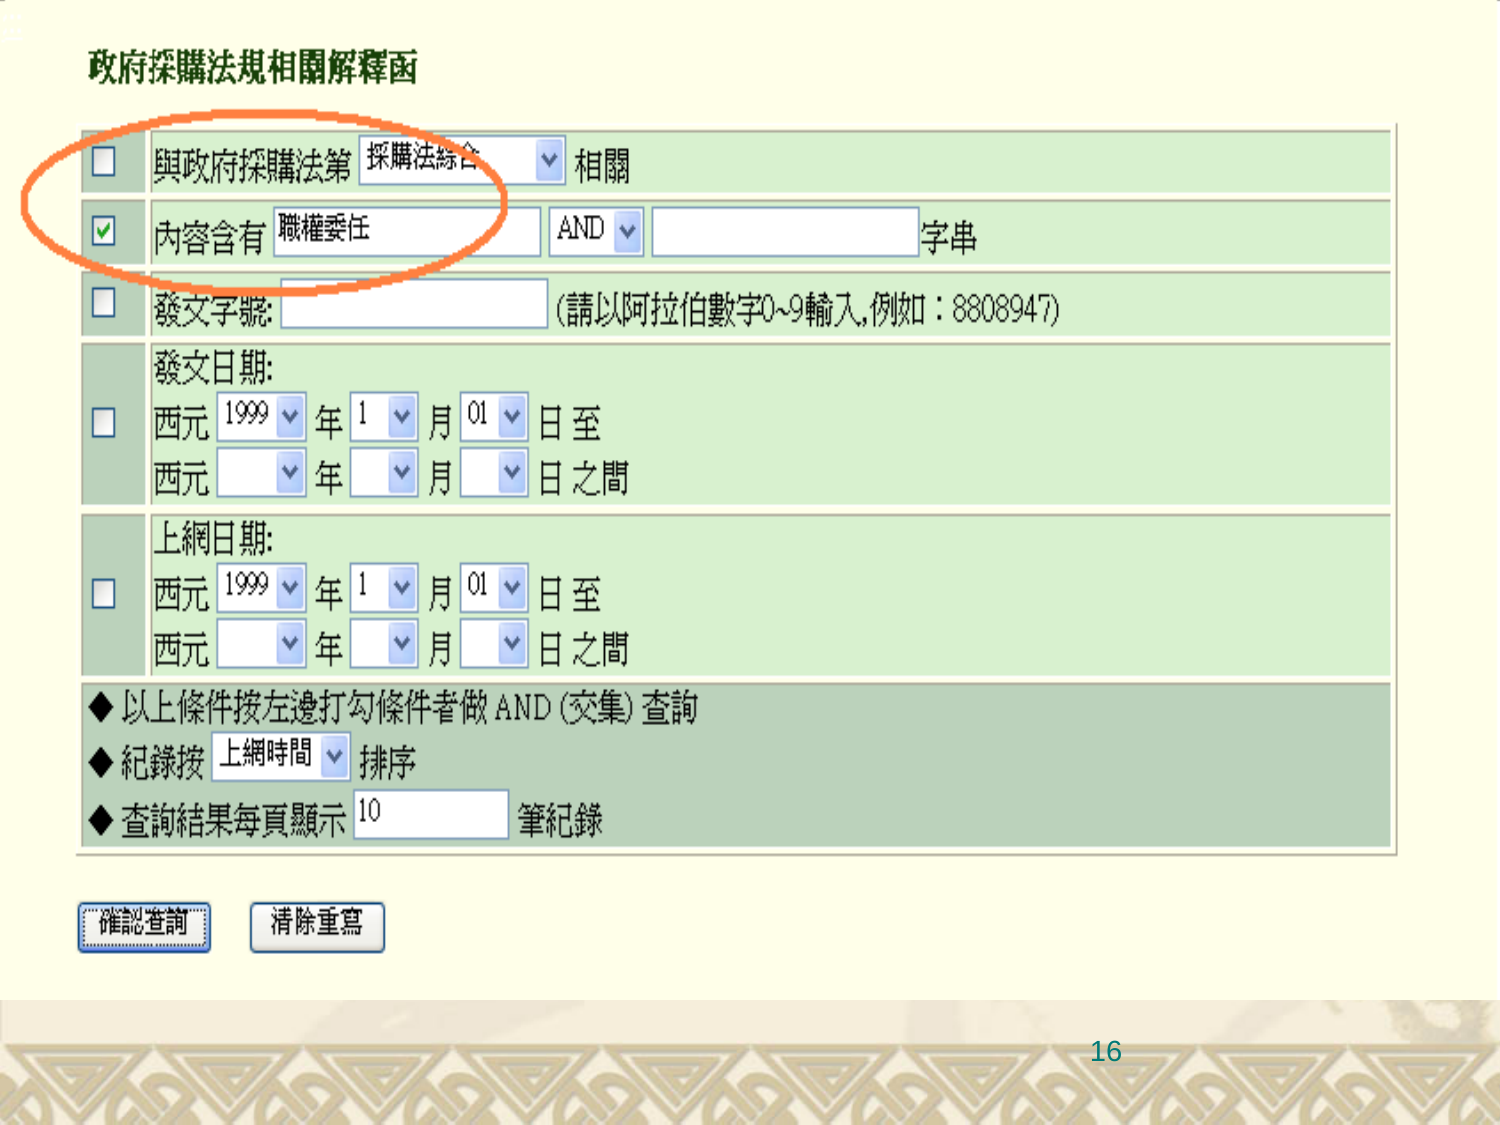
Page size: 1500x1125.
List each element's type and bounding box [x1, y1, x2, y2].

text_box [1074, 1024, 1451, 1103]
picture [0, 0, 1500, 1000]
